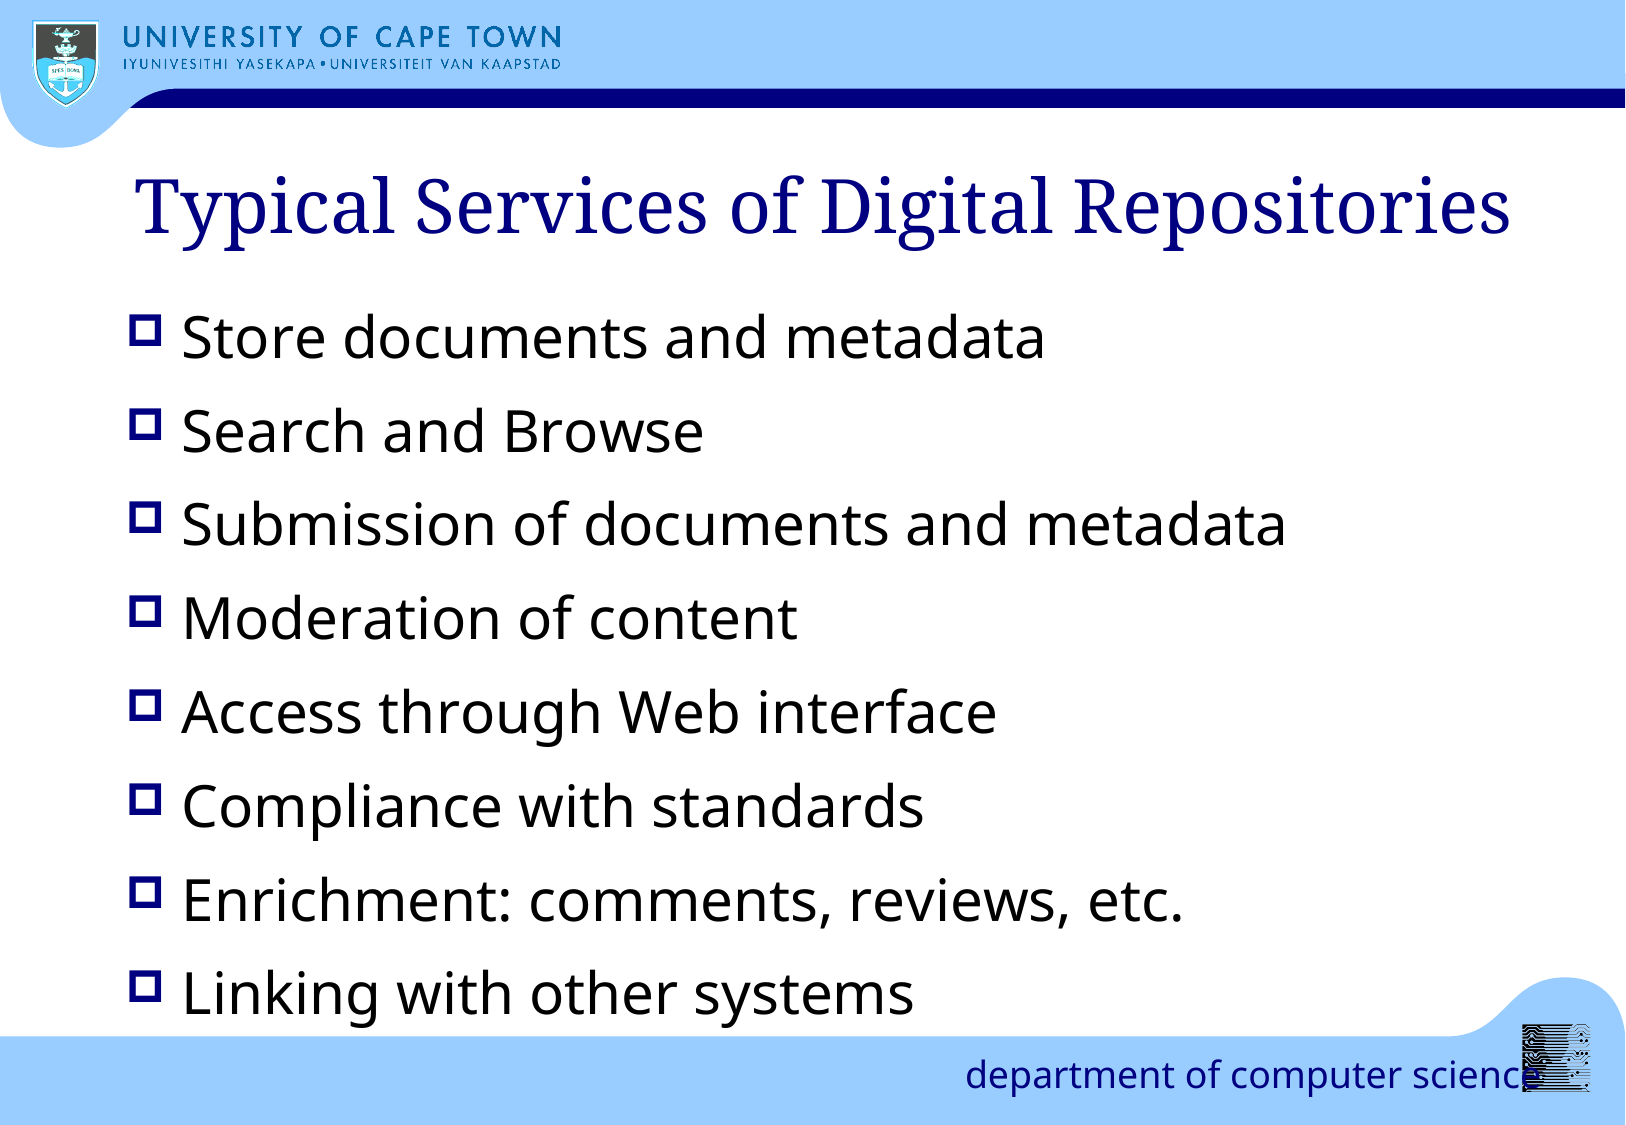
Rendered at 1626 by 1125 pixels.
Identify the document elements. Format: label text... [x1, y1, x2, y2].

title Typical Services of Digital Repositories [134, 140, 1571, 268]
list Store documents and metadata Search and Browse Submission of documents and metadata Moderation of content Access through Web interface Compliance with standards Enrichment: comments, reviews, etc. Linking with other systems [125, 296, 1570, 964]
picture [1522, 1024, 1591, 1092]
picture [120, 23, 563, 71]
picture [1526, 1070, 1536, 1076]
